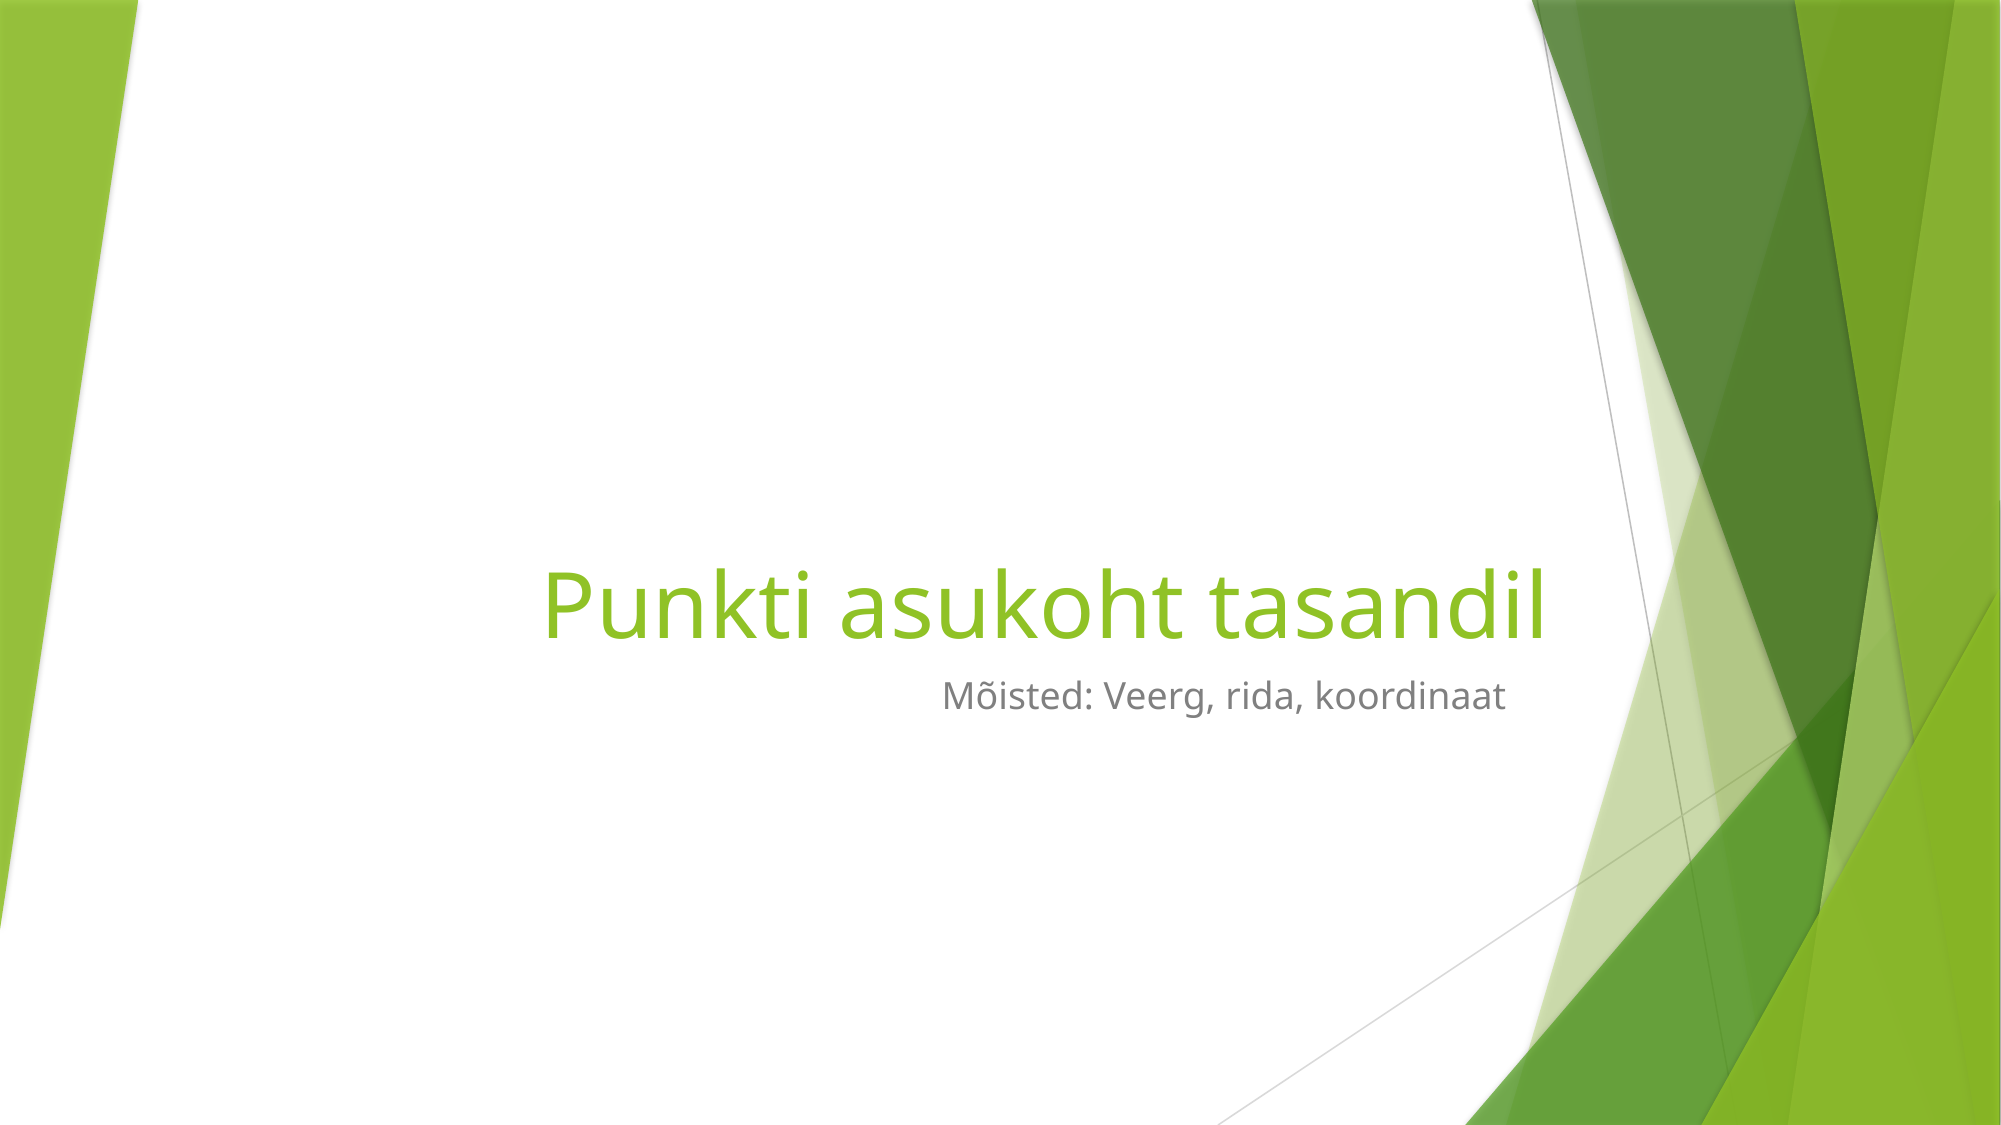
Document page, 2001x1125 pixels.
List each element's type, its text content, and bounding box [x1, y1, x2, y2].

title Punkti asukoht tasandil [247, 394, 1565, 665]
subtitle Mõisted: Veerg, rida, koordinaat [247, 664, 1522, 845]
